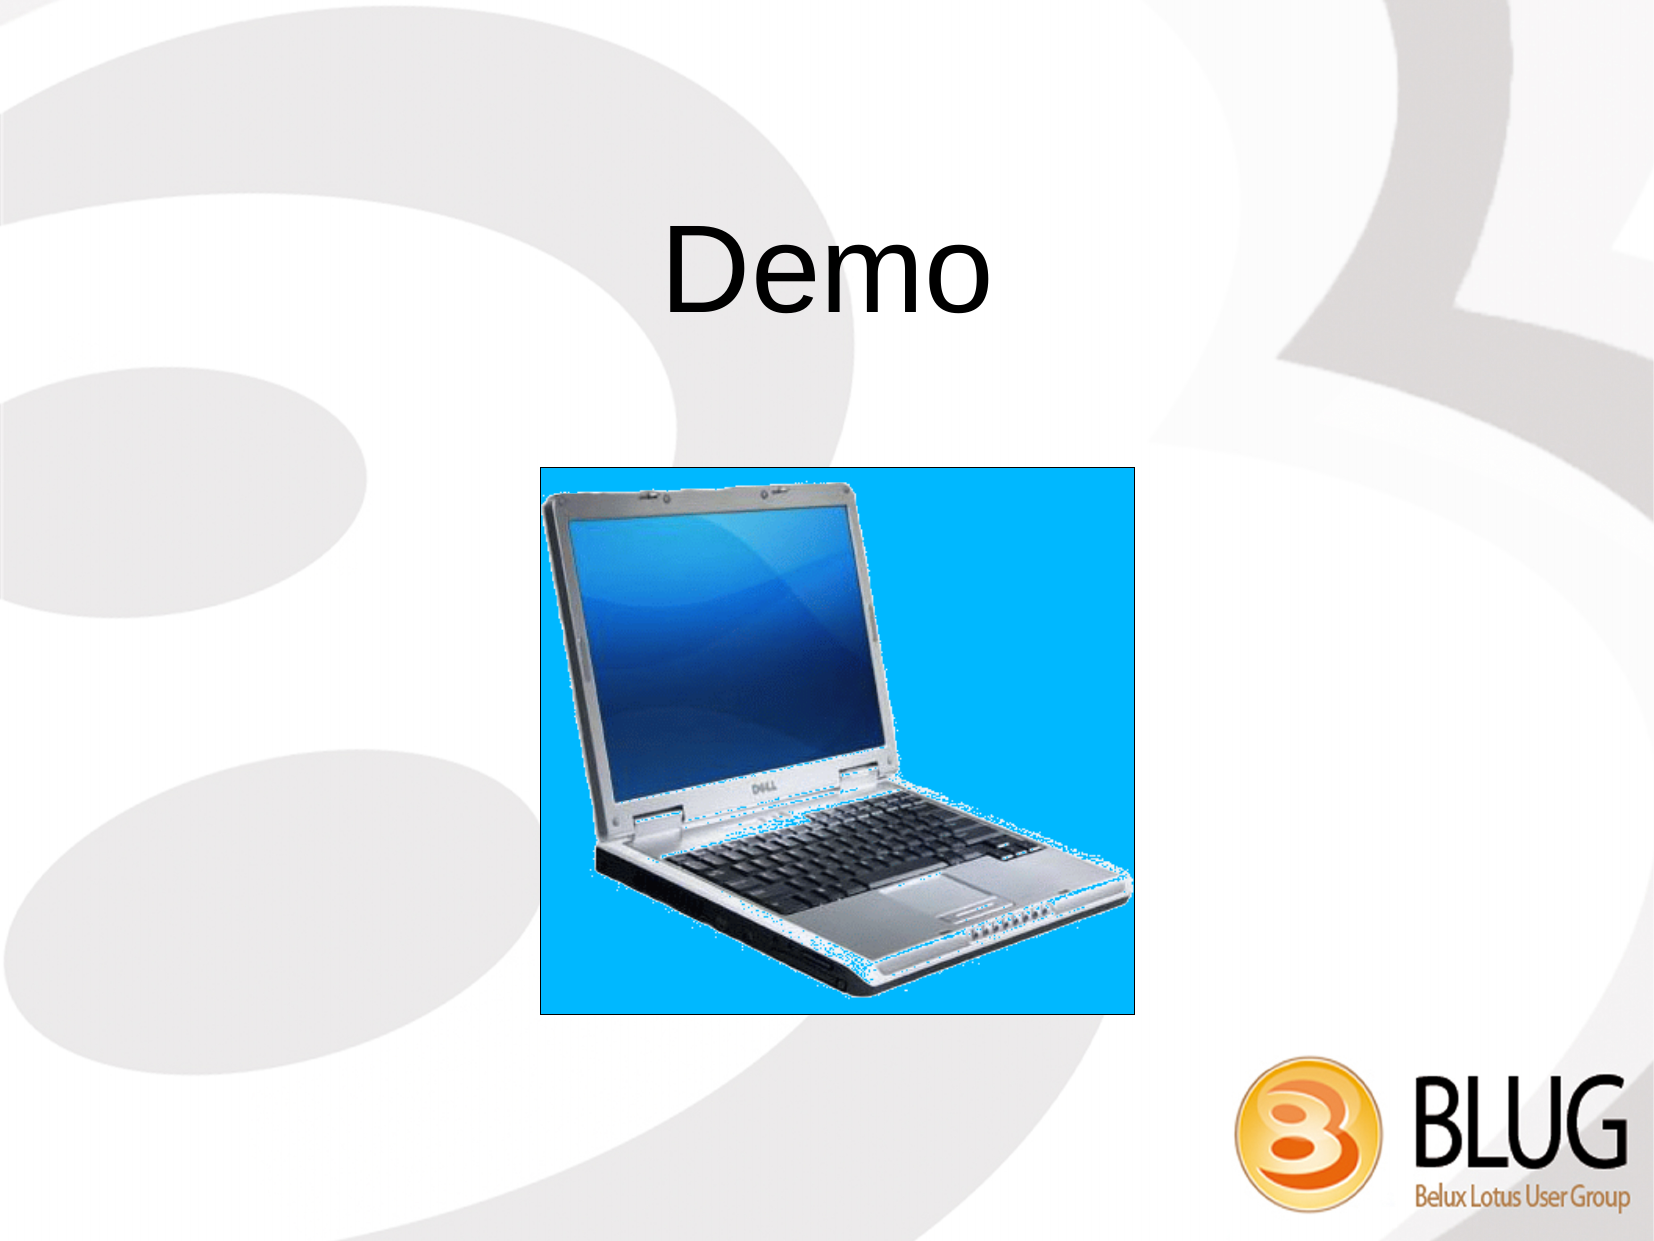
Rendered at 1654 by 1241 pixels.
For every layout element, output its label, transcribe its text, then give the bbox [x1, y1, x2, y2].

title Demo [121, 167, 1534, 375]
picture [0, 0, 1654, 1241]
